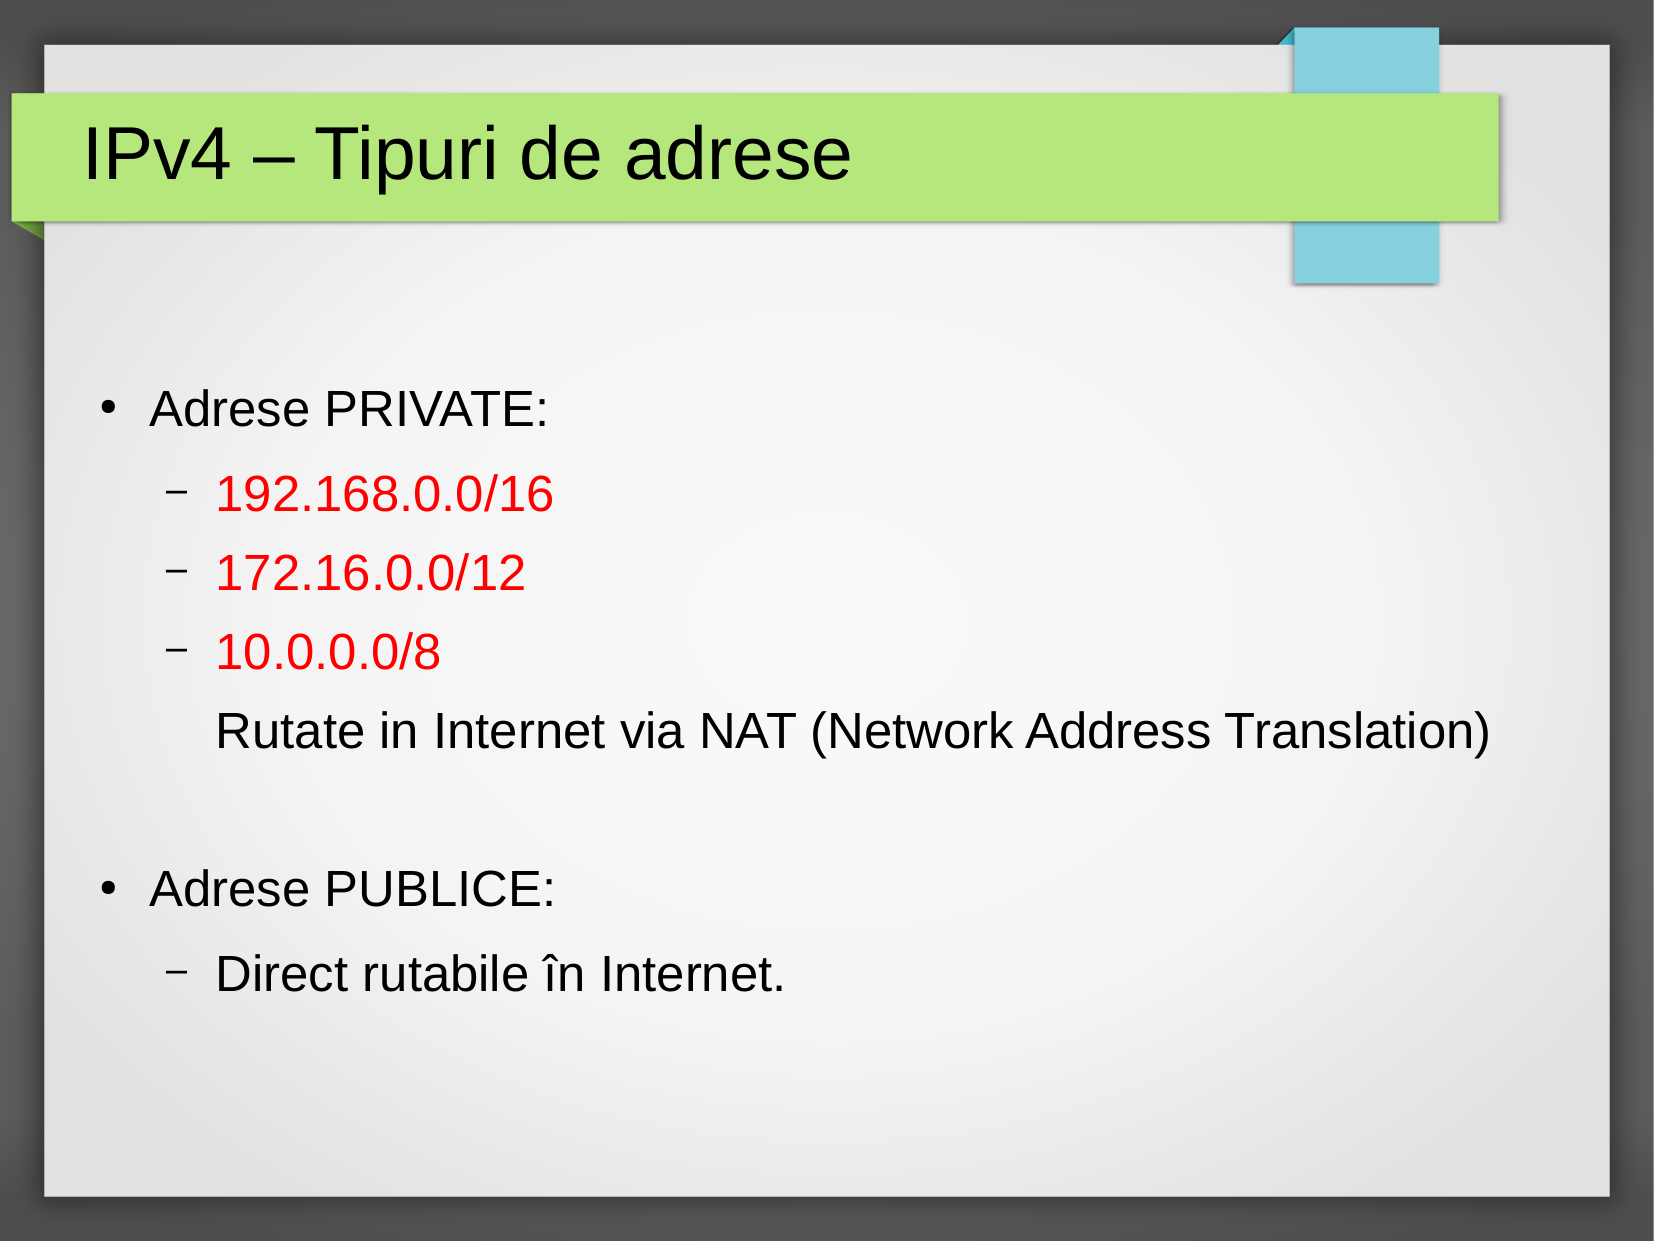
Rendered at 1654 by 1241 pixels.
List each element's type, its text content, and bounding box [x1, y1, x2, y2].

picture [0, 0, 1654, 1241]
title IPv4 – Tipuri de adrese [82, 94, 1264, 213]
list Adrese PRIVATE: 192.168.0.0/16 172.16.0.0/12 10.0.0.0/8 Rutate in Internet via NAT (Network Address Translation) Adrese PUBLICE: Direct rutabile în Internet. [82, 295, 1571, 1015]
